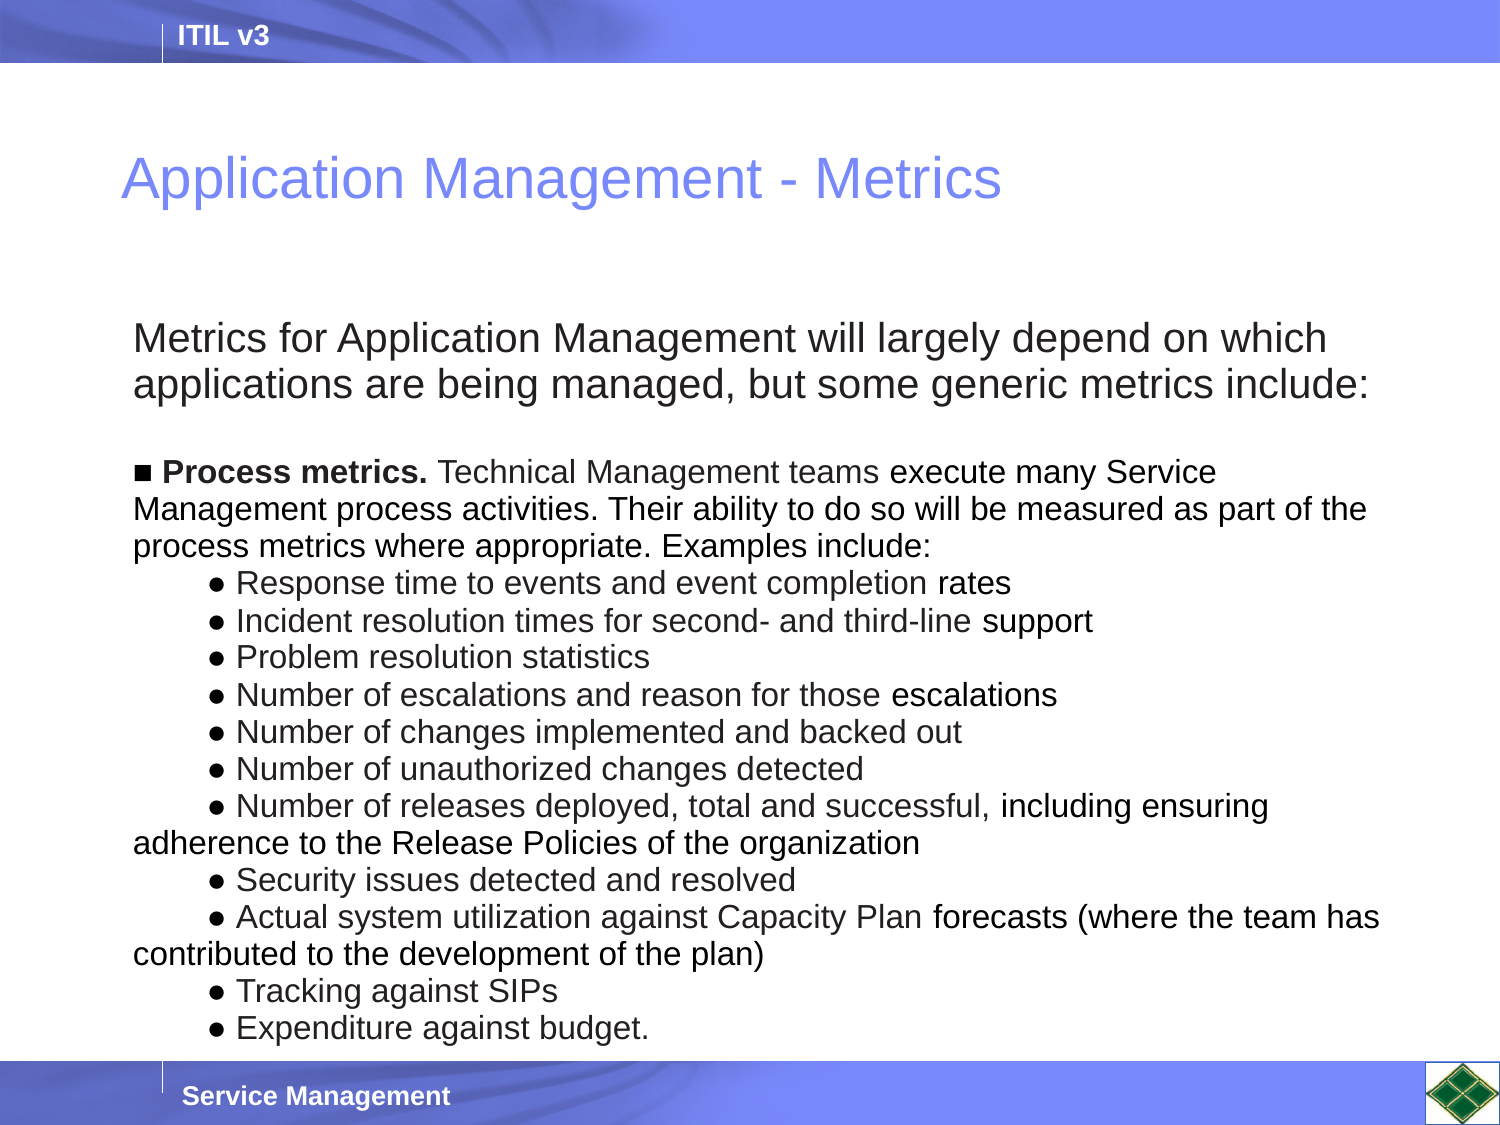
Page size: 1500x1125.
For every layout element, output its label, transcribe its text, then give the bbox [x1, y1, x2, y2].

text_box Application Management - Metrics [106, 143, 1406, 260]
picture [1426, 1063, 1499, 1124]
picture [0, 1061, 1500, 1125]
text_box Metrics for Application Management will largely depend on which applications are being managed, but some generic metrics include: ■ Process metrics. Technical Management teams execute many Service Management process activities. Their ability to do so will be measured as part of the process metrics where appropriate. Examples include: ● Response time to events and event completion rates ● Incident resolution times for second- and third-line support ● Problem resolution statistics ● Number of escalations and reason for those escalations ● Number of changes implemented and backed out ● Number of unauthorized changes detected ● Number of releases deployed, total and successful, including ensuring adherence to the Release Policies of the organization ● Security issues detected and resolved ● Actual system utilization against Capacity Plan forecasts (where the team has contributed to the development of the plan) ● Tracking against SIPs ● Expenditure against budget. [118, 307, 1406, 1107]
picture [0, 0, 1500, 63]
